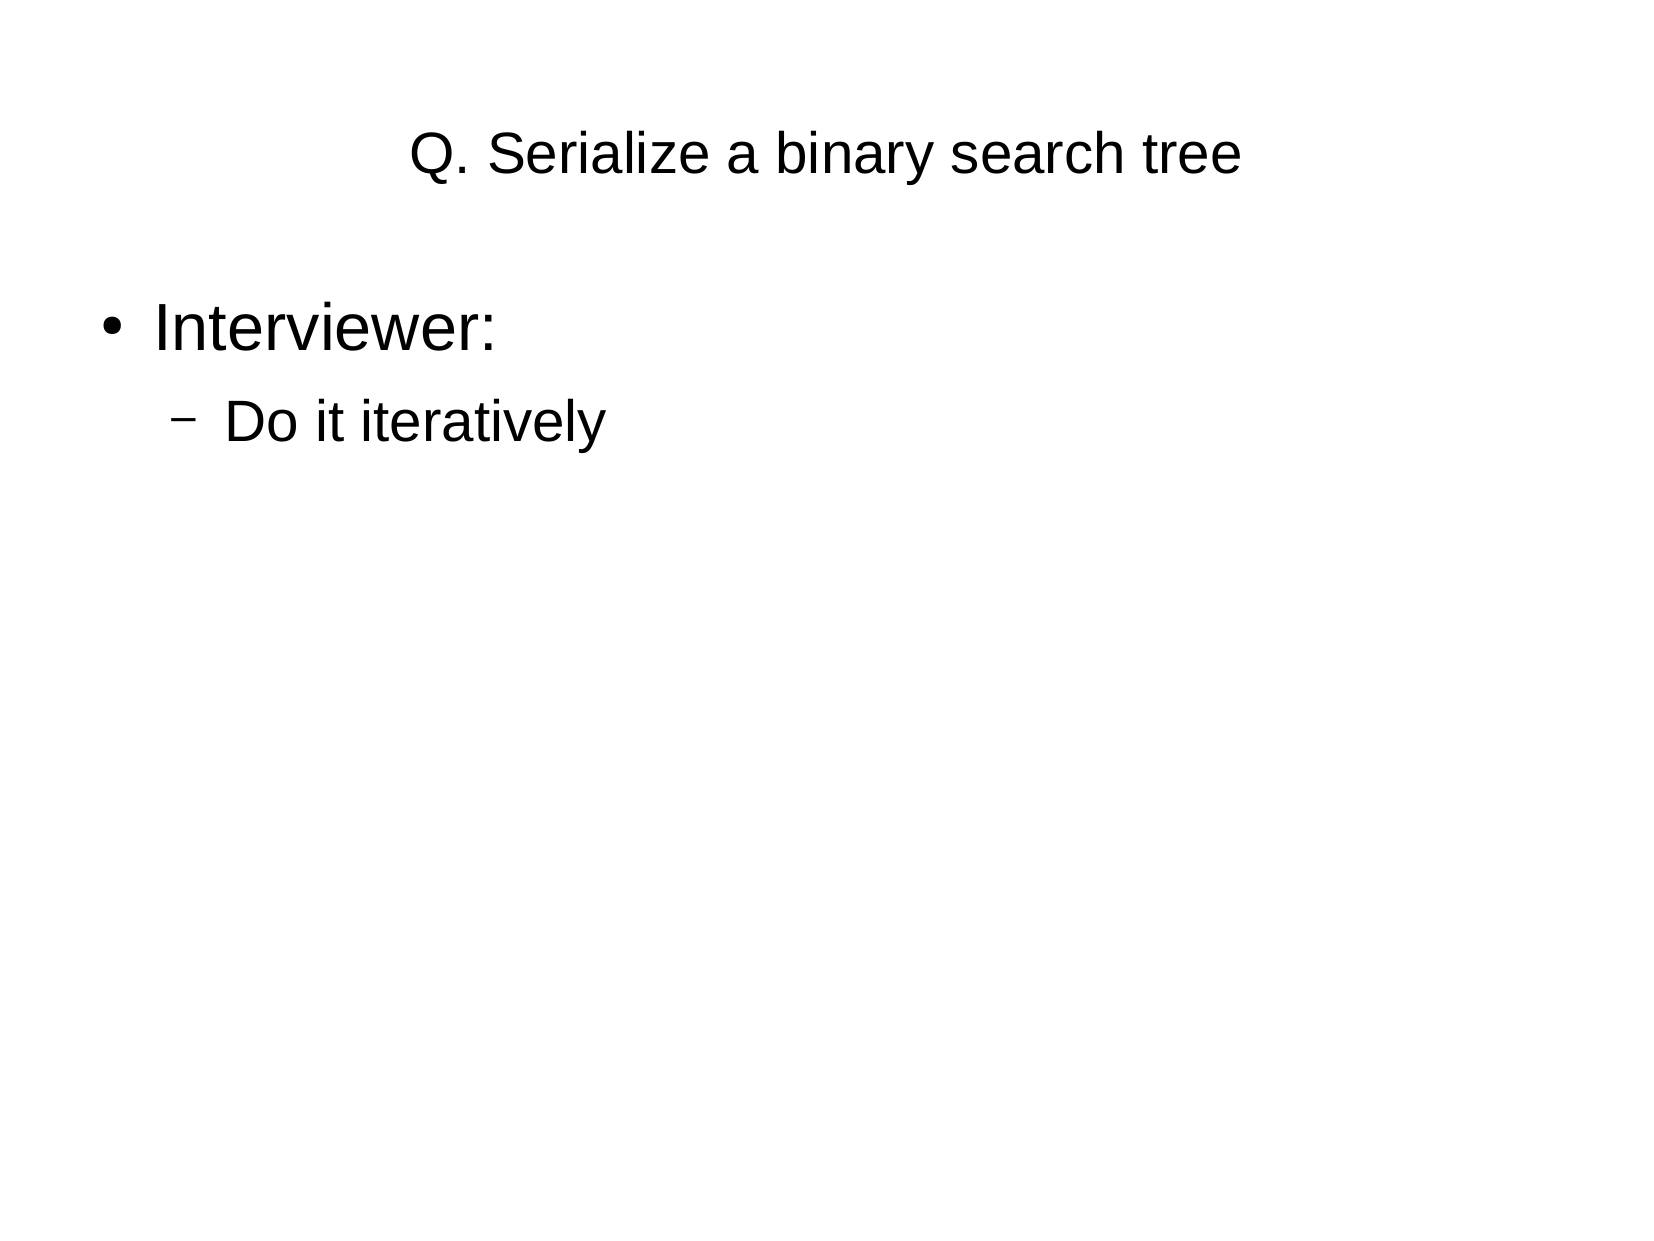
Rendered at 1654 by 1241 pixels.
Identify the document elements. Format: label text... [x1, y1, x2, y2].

list Interviewer: Do it iteratively [82, 290, 1571, 1010]
title Q. Serialize a binary search tree [82, 49, 1571, 257]
